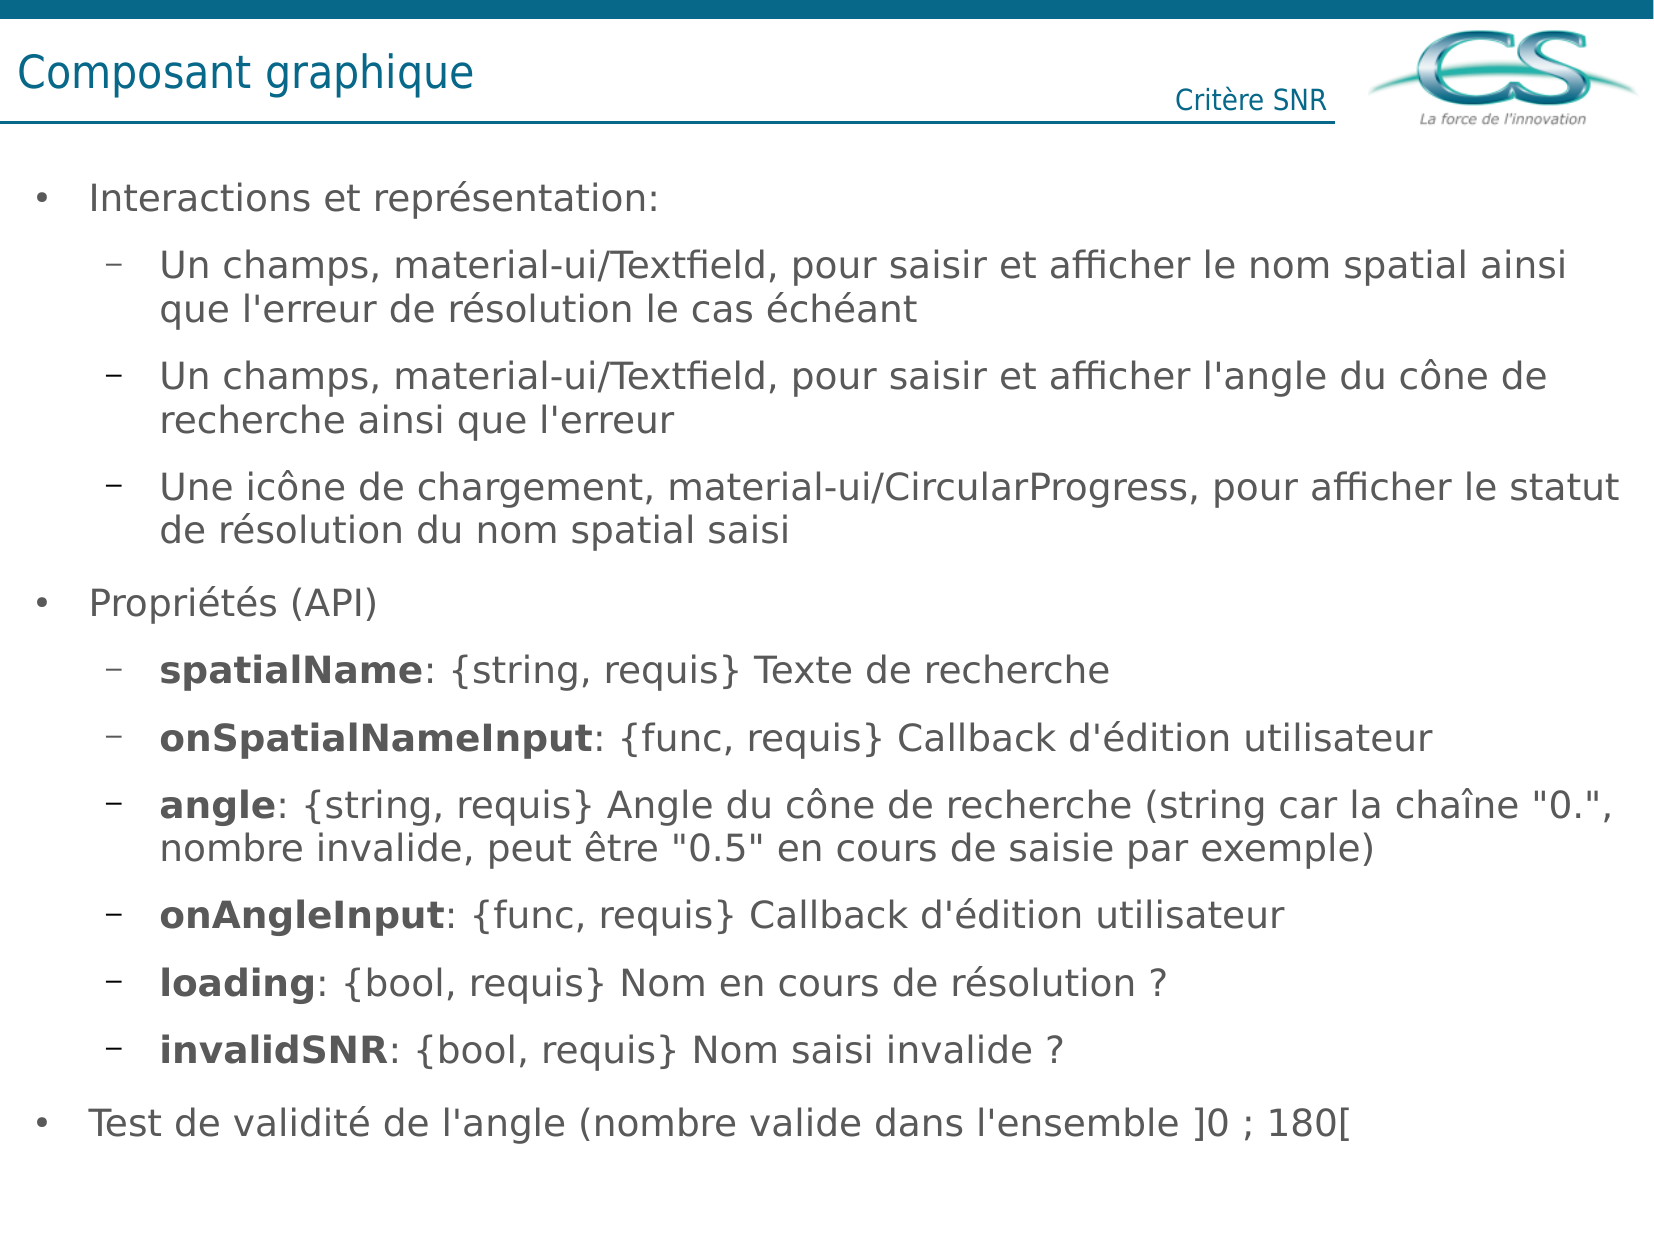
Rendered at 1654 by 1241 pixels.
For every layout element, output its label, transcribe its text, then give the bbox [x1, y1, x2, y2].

list Interactions et représentation: Un champs, material-ui/Textfield, pour saisir et afficher le nom spatial ainsi que l'erreur de résolution le cas échéant Un champs, material-ui/Textfield, pour saisir et afficher l'angle du cône de recherche ainsi que l'erreur Une icône de chargement, material-ui/CircularProgress, pour afficher le statut de résolution du nom spatial saisi Propriétés (API) spatialName: {string, requis} Texte de recherche onSpatialNameInput: {func, requis} Callback d'édition utilisateur angle: {string, requis} Angle du cône de recherche (string car la chaîne "0.", nombre invalide, peut être "0.5" en cours de saisie par exemple) onAngleInput: {func, requis} Callback d'édition utilisateur loading: {bool, requis} Nom en cours de résolution ? invalidSNR: {bool, requis} Nom saisi invalide ? Test de validité de l'angle (nombre valide dans l'ensemble ]0 ; 180[ [17, 177, 1630, 1217]
picture [1368, 28, 1642, 128]
title Composant graphique [17, 46, 1368, 106]
text_box Critère SNR [1163, 71, 1347, 142]
